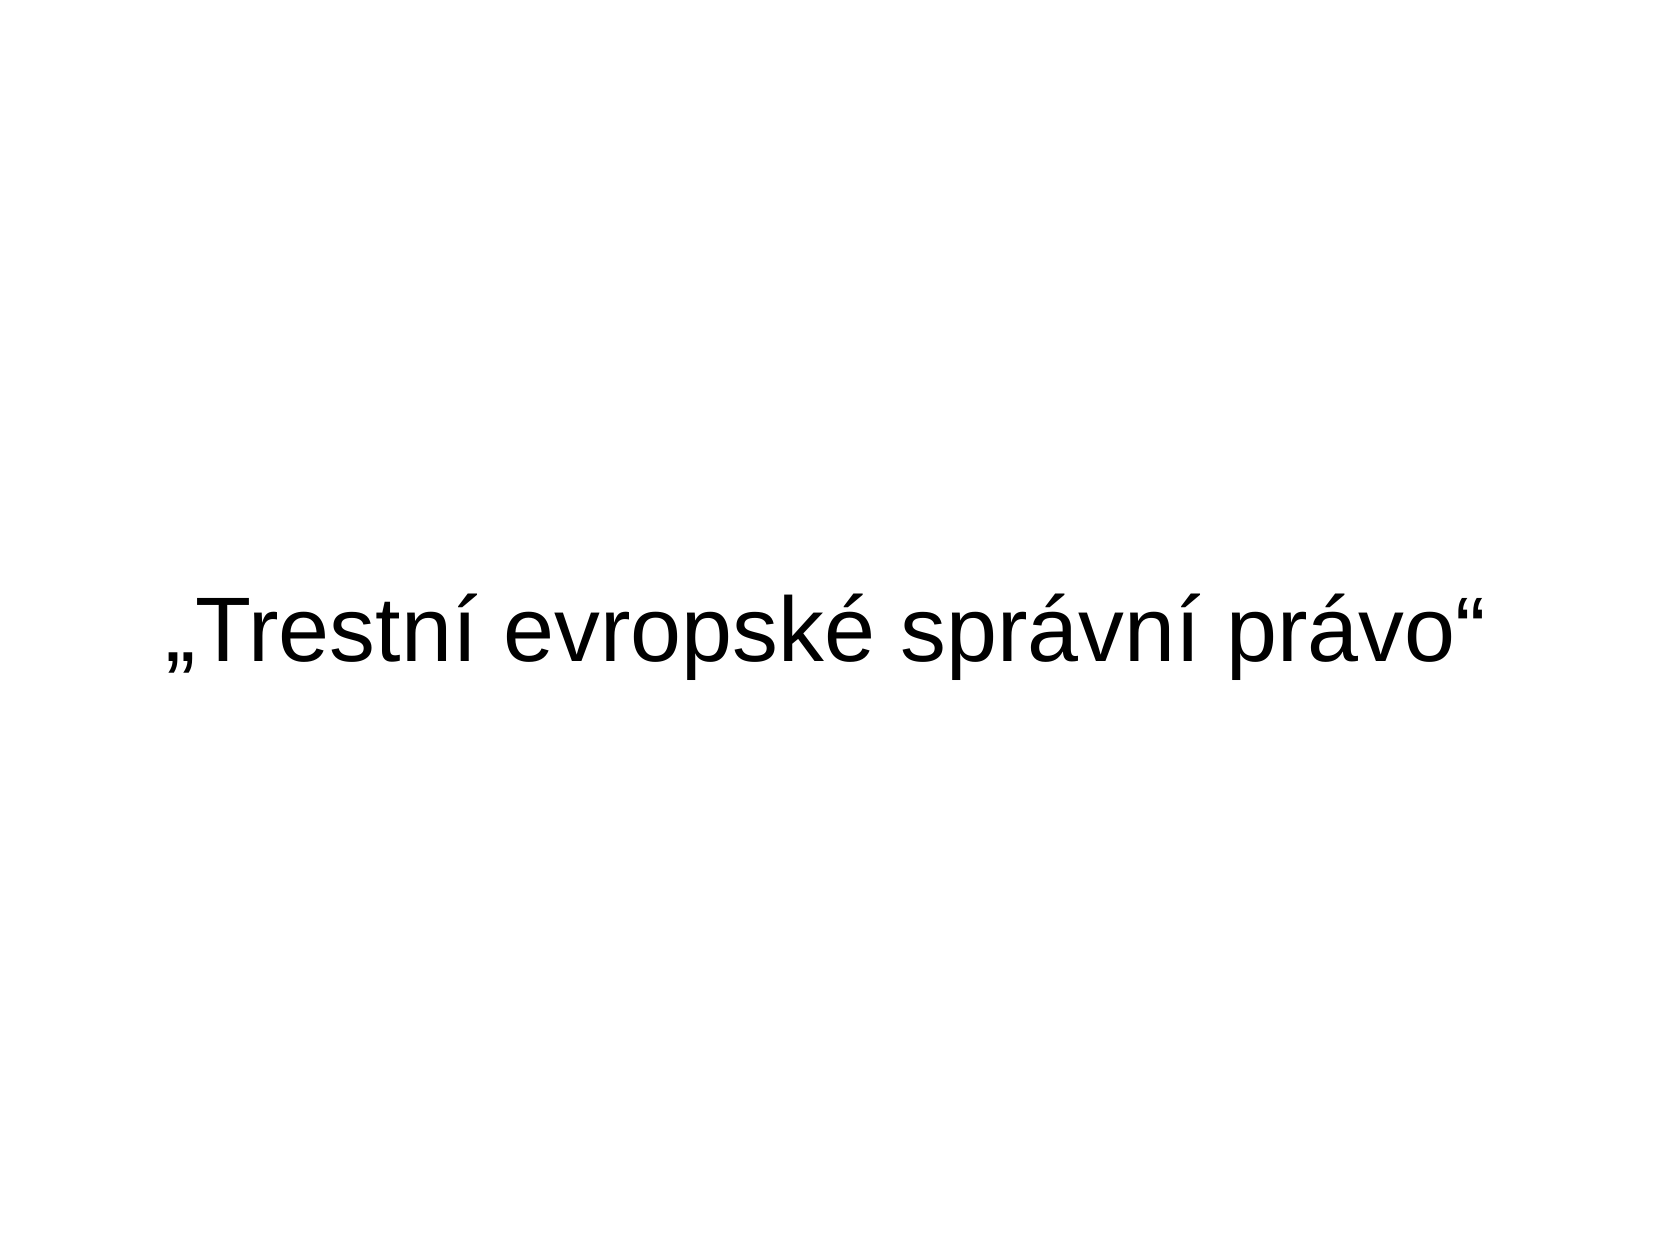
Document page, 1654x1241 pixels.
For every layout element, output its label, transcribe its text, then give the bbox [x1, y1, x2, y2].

title „Trestní evropské správní právo“ [82, 49, 1571, 1202]
